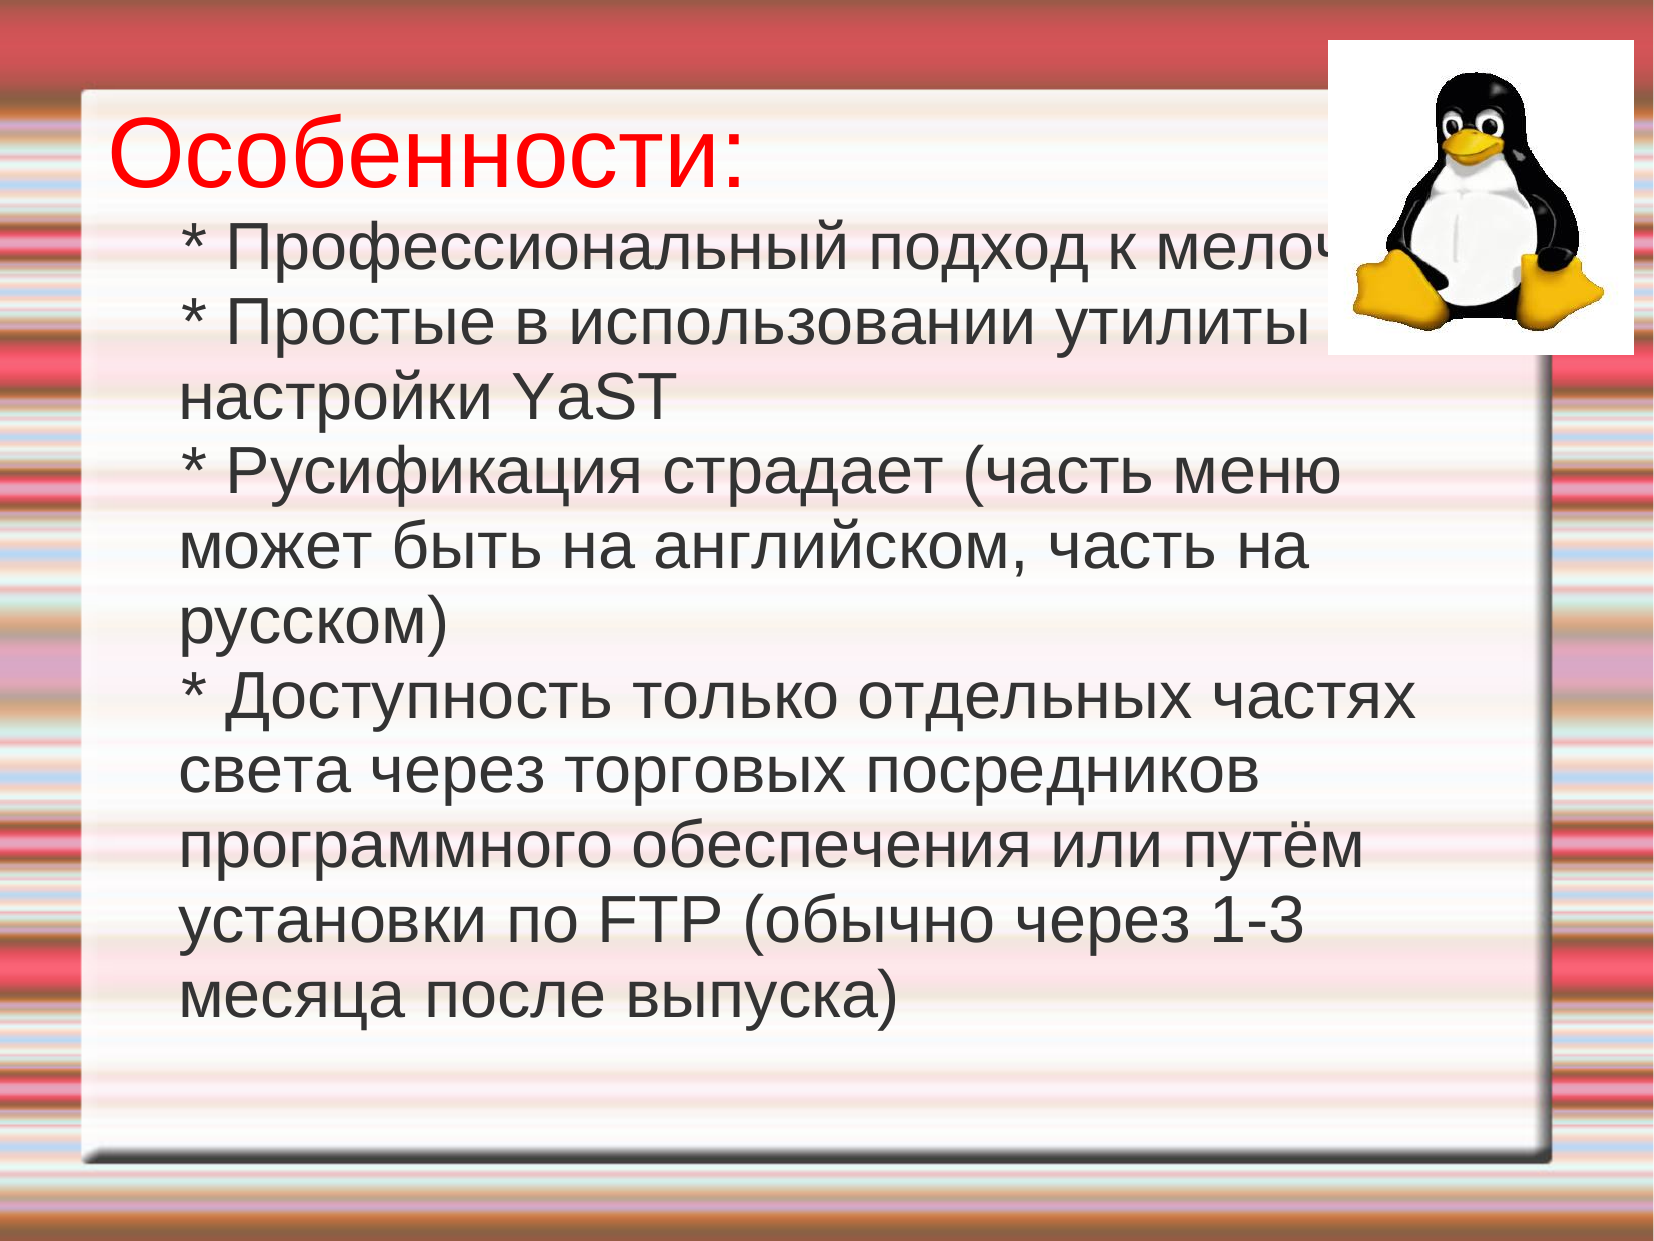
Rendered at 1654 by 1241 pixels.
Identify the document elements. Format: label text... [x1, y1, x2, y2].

picture [0, 0, 1654, 1241]
list Особенности: * Профессиональный подход к мелочам * Простые в использовании утилиты настройки YaST * Русификация страдает (часть меню может быть на английском, часть на русском) * Доступность только отдельных частях света через торговых посредников программного обеспечения или путём установки по FTP (обычно через 1-3 месяца после выпуска) [95, 97, 1477, 1107]
